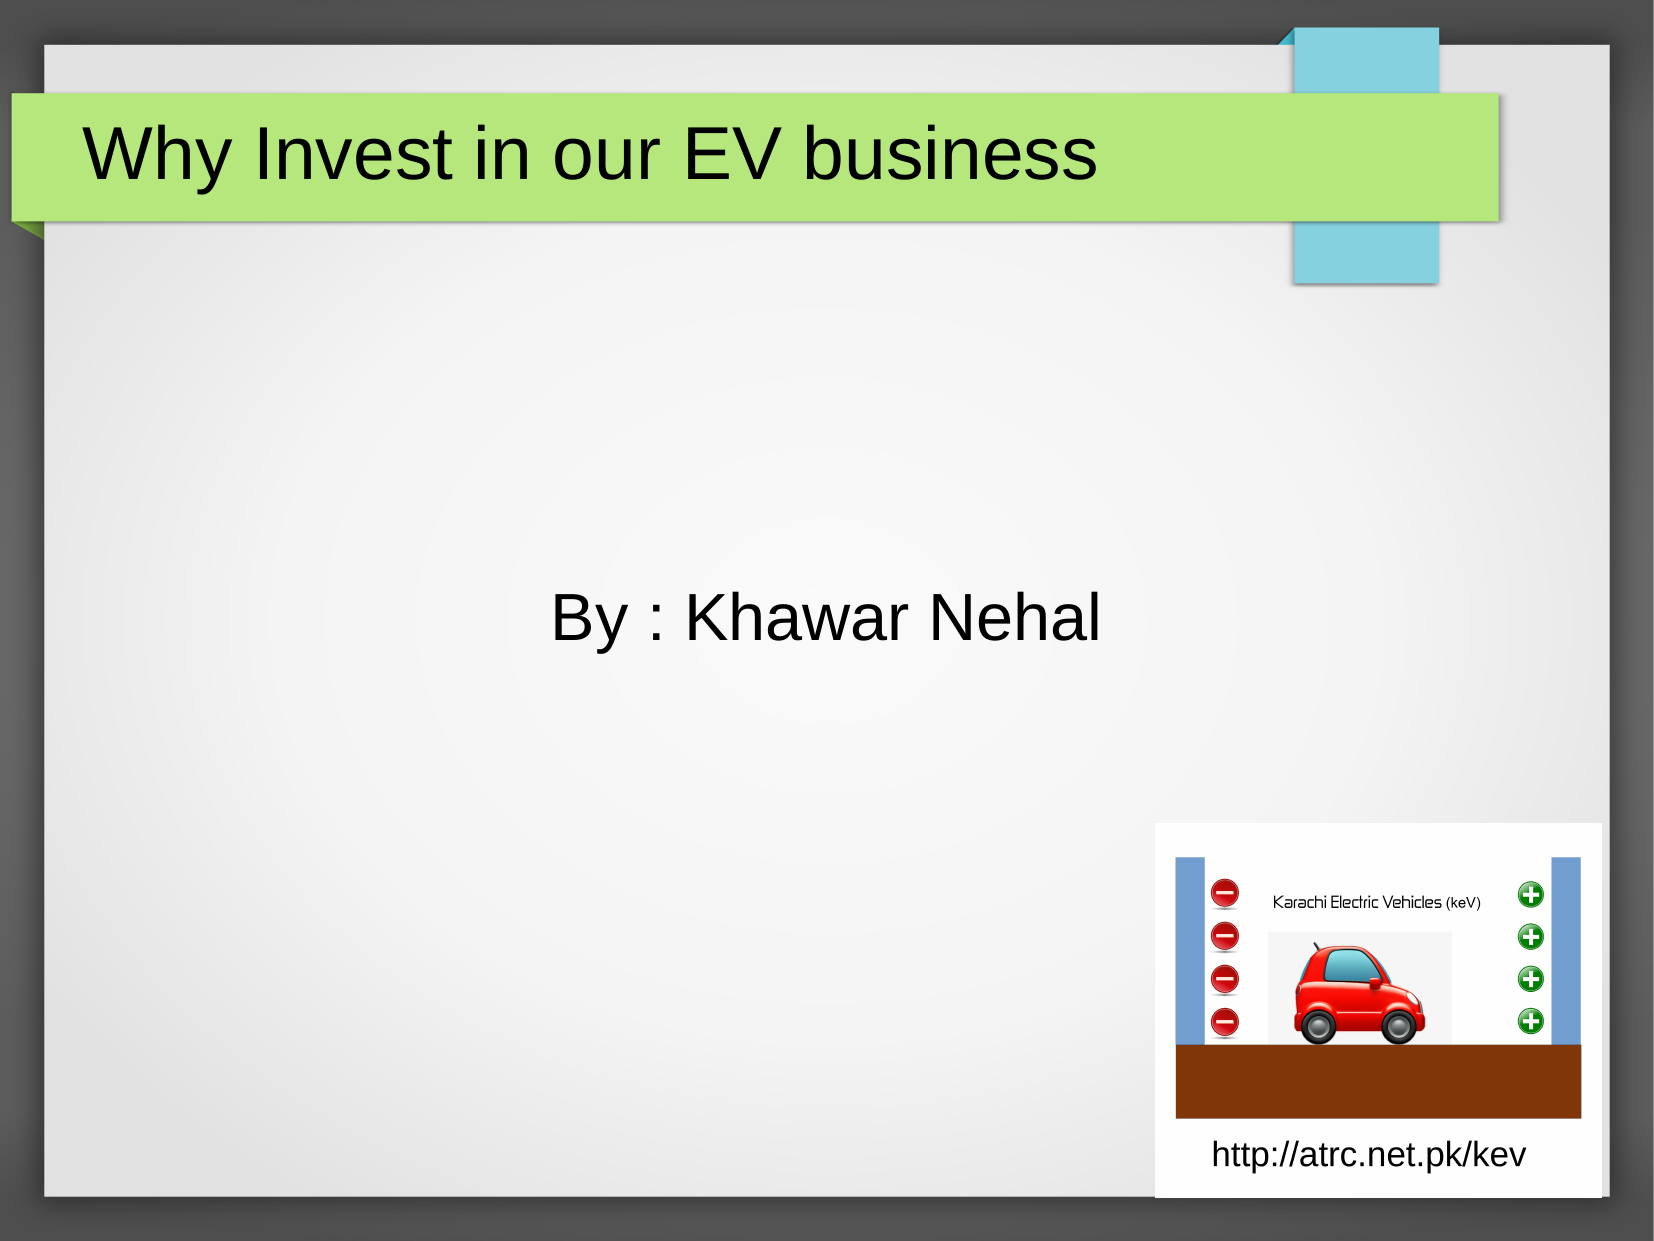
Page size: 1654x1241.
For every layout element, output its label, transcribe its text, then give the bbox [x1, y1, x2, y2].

title Why Invest in our EV business [82, 94, 1264, 213]
picture [0, 0, 1654, 1241]
subtitle By : Khawar Nehal [82, 295, 1571, 1015]
